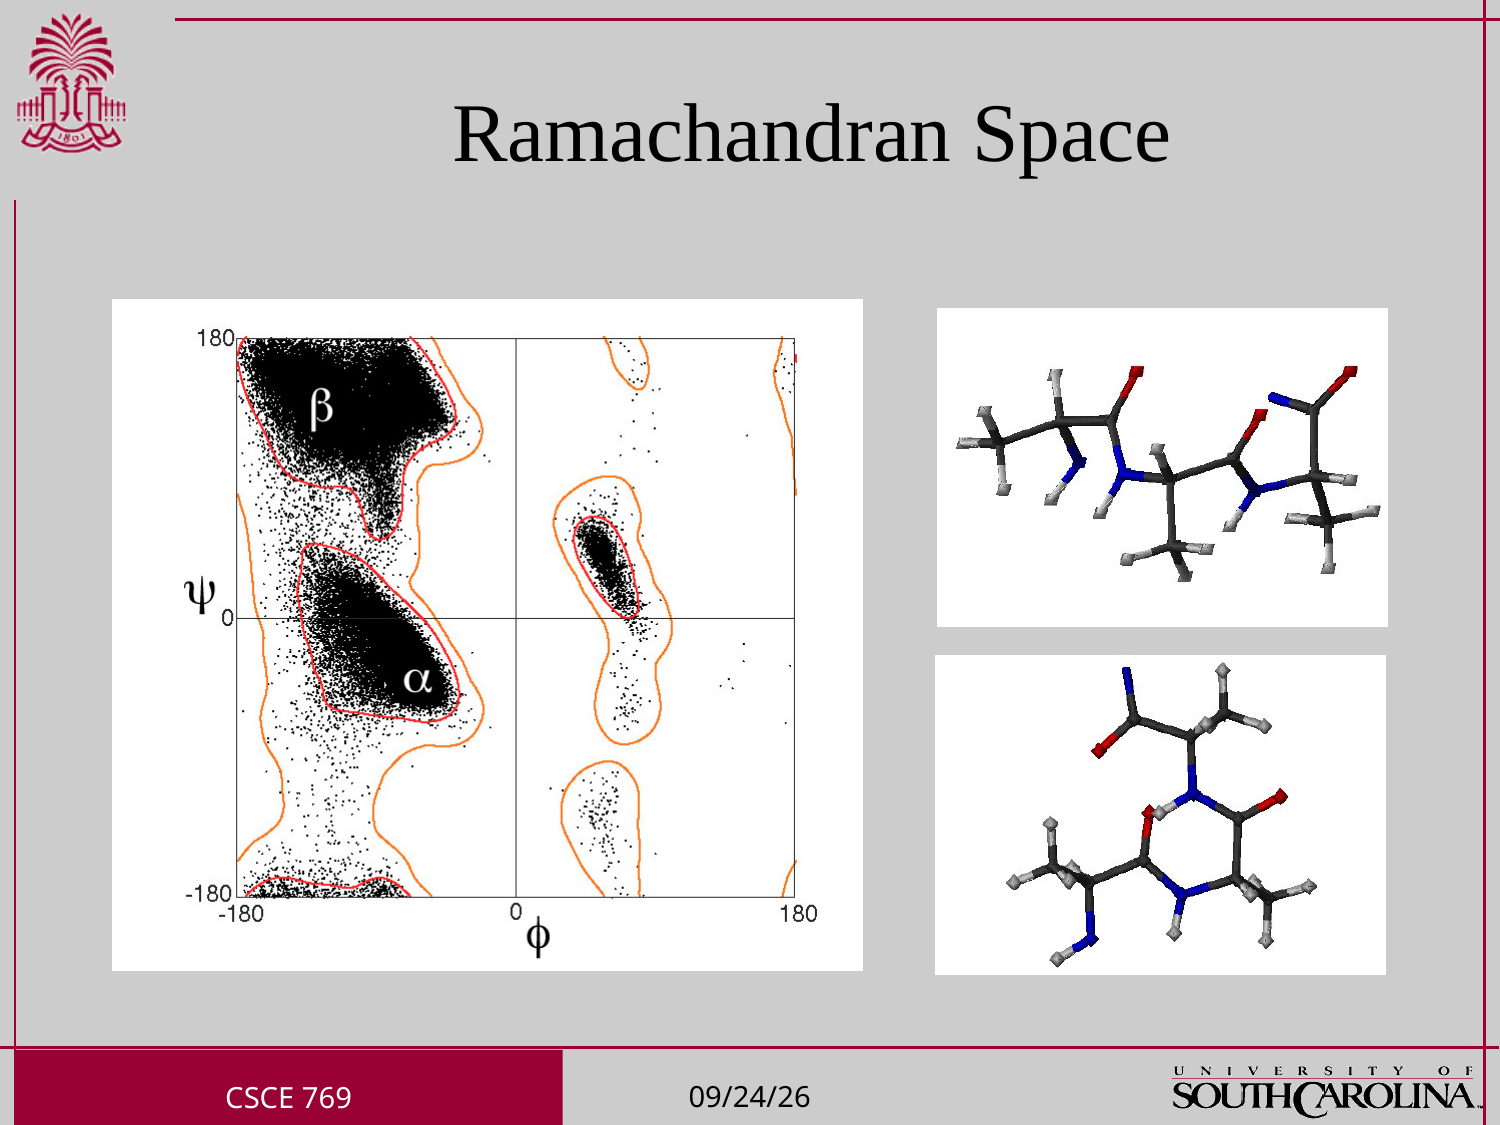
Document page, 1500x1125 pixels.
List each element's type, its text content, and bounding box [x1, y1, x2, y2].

title Ramachandran Space [174, 9, 1450, 188]
picture [937, 308, 1388, 627]
picture [1162, 1049, 1483, 1125]
picture [935, 655, 1386, 976]
picture [12, 12, 131, 155]
picture [112, 299, 863, 971]
